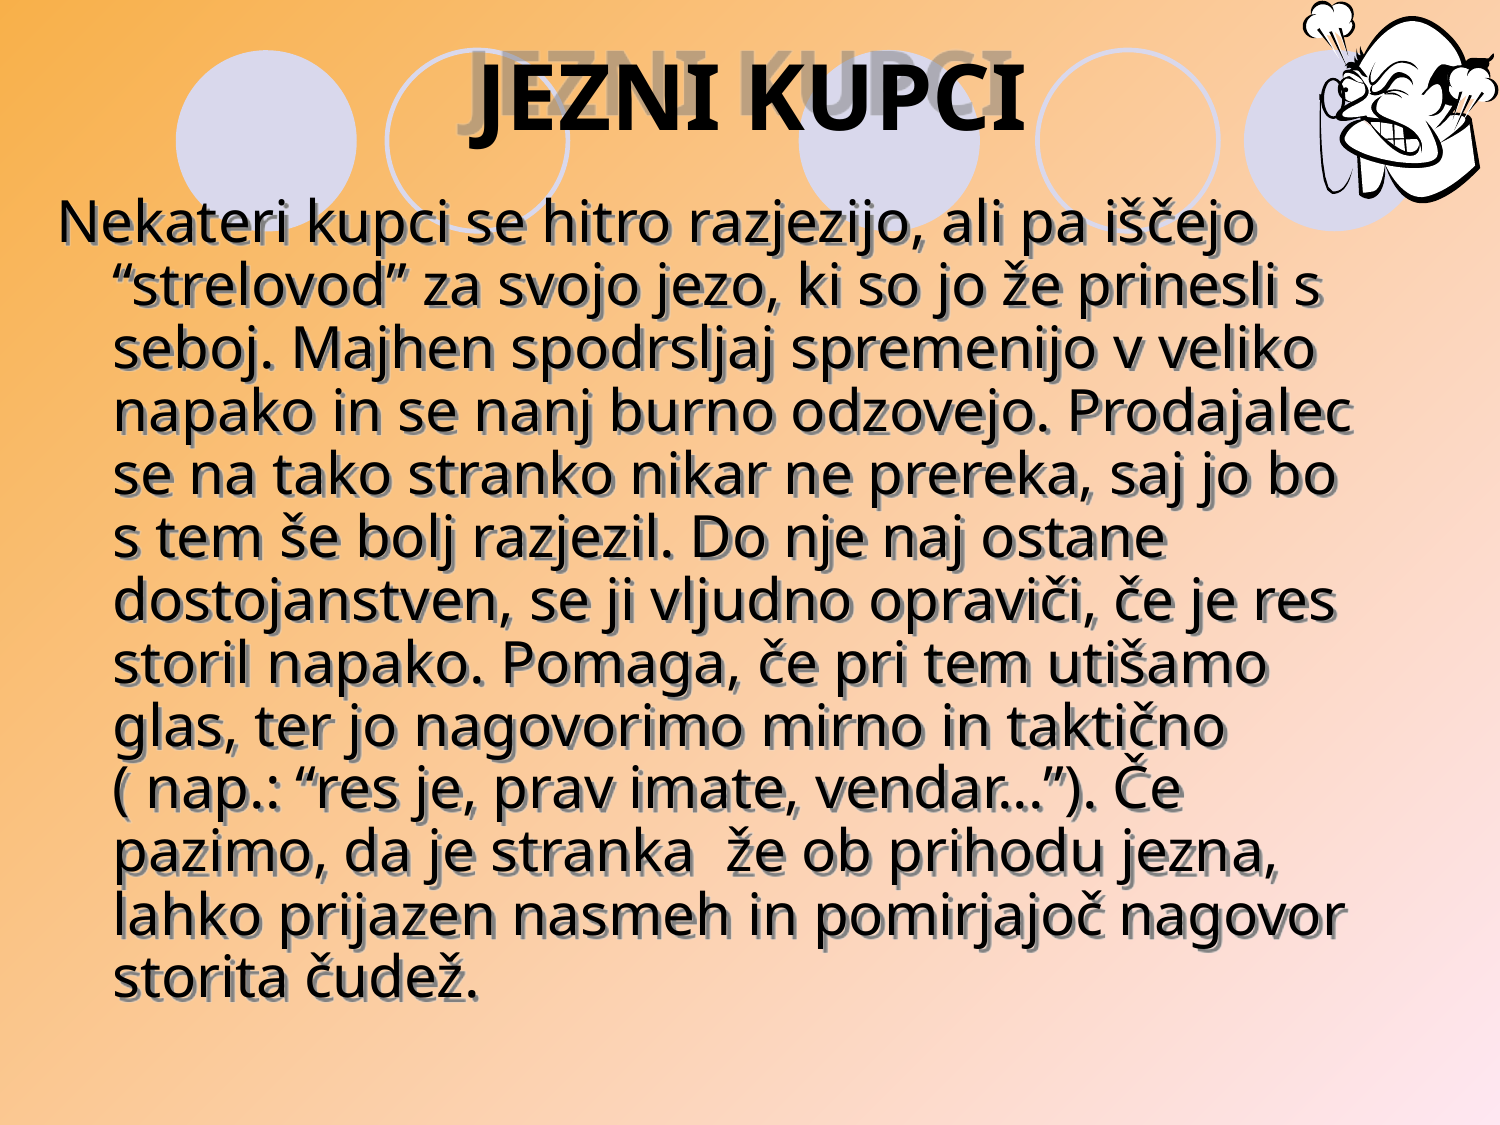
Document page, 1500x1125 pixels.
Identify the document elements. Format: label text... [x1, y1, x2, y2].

list Nekateri kupci se hitro razjezijo, ali pa iščejo “strelovod” za svojo jezo, ki so jo že prinesli s seboj. Majhen spodrsljaj spremenijo v veliko napako in se nanj burno odzovejo. Prodajalec se na tako stranko nikar ne prereka, saj jo bo s tem še bolj razjezil. Do nje naj ostane dostojanstven, se ji vljudno opraviči, če je res storil napako. Pomaga, če pri tem utišamo glas, ter jo nagovorimo mirno in taktično ( nap.: “res je, prav imate, vendar...”). Če pazimo, da je stranka že ob prihodu jezna, lahko prijazen nasmeh in pomirjajoč nagovor storita čudež. [41, 184, 1392, 1006]
picture [1301, 0, 1500, 206]
title JEZNI KUPCI [76, 0, 1301, 184]
